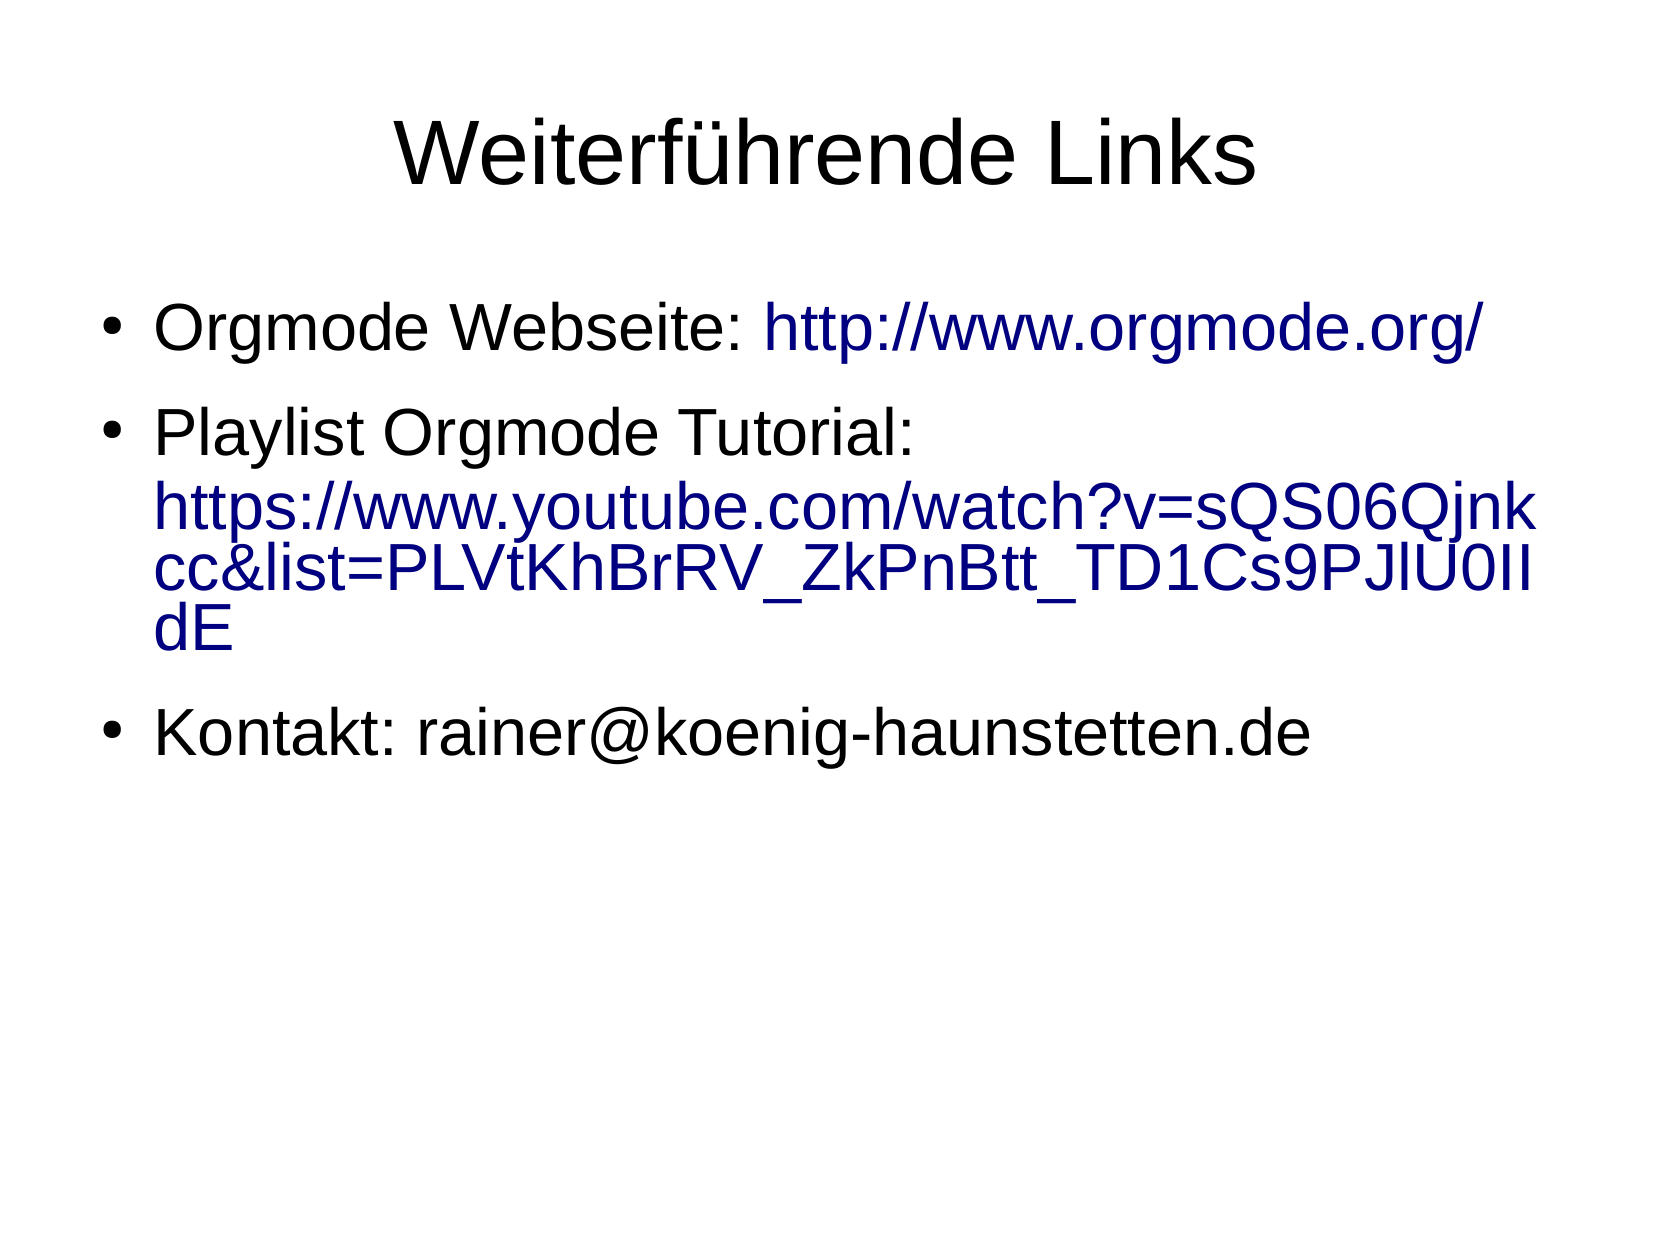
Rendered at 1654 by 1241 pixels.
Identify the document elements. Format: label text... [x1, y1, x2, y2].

title Weiterführende Links [82, 49, 1571, 257]
list Orgmode Webseite: http://www.orgmode.org/ Playlist Orgmode Tutorial: https://www.youtube.com/watch?v=sQS06Qjnkcc&list=PLVtKhBrRV_ZkPnBtt_TD1Cs9PJlU0IIdE Kontakt: rainer@koenig-haunstetten.de [82, 290, 1571, 1010]
